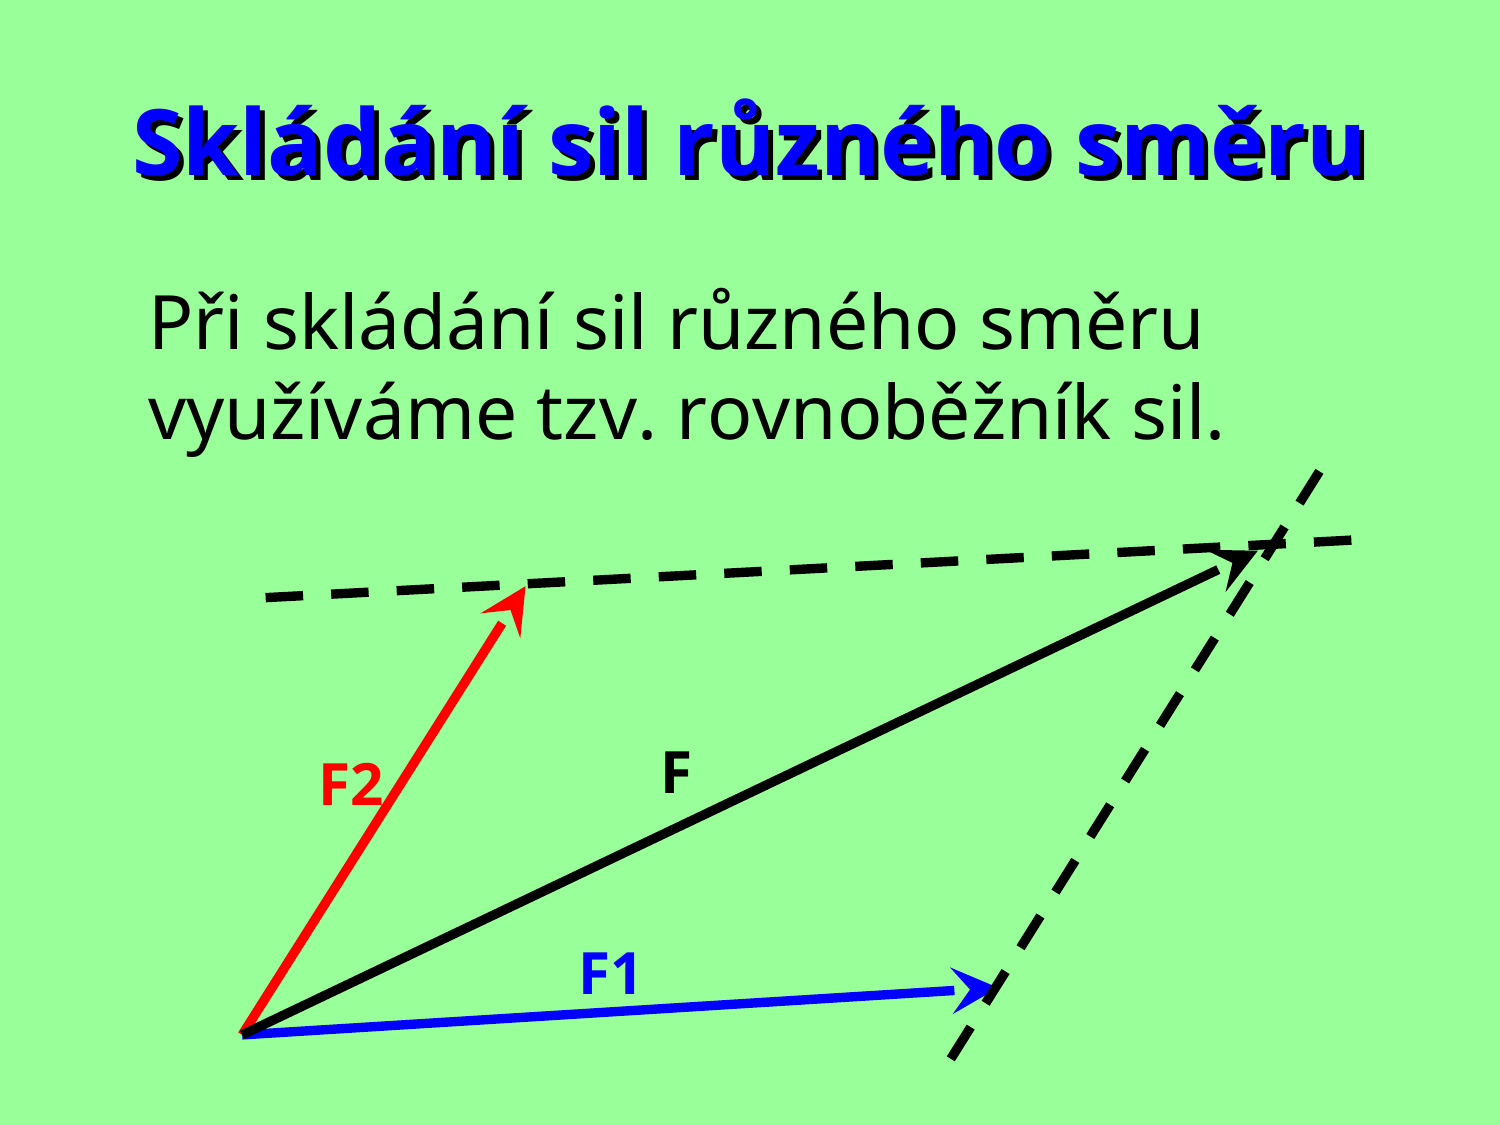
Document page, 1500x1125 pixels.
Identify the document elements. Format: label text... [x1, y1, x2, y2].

text_box F1 [564, 928, 659, 1015]
list Při skládání sil různého směru využíváme tzv. rovnoběžník sil. [76, 267, 1427, 497]
title Skládání sil různého směru [75, 45, 1426, 233]
text_box F2 [304, 739, 400, 826]
text_box F [645, 727, 708, 814]
